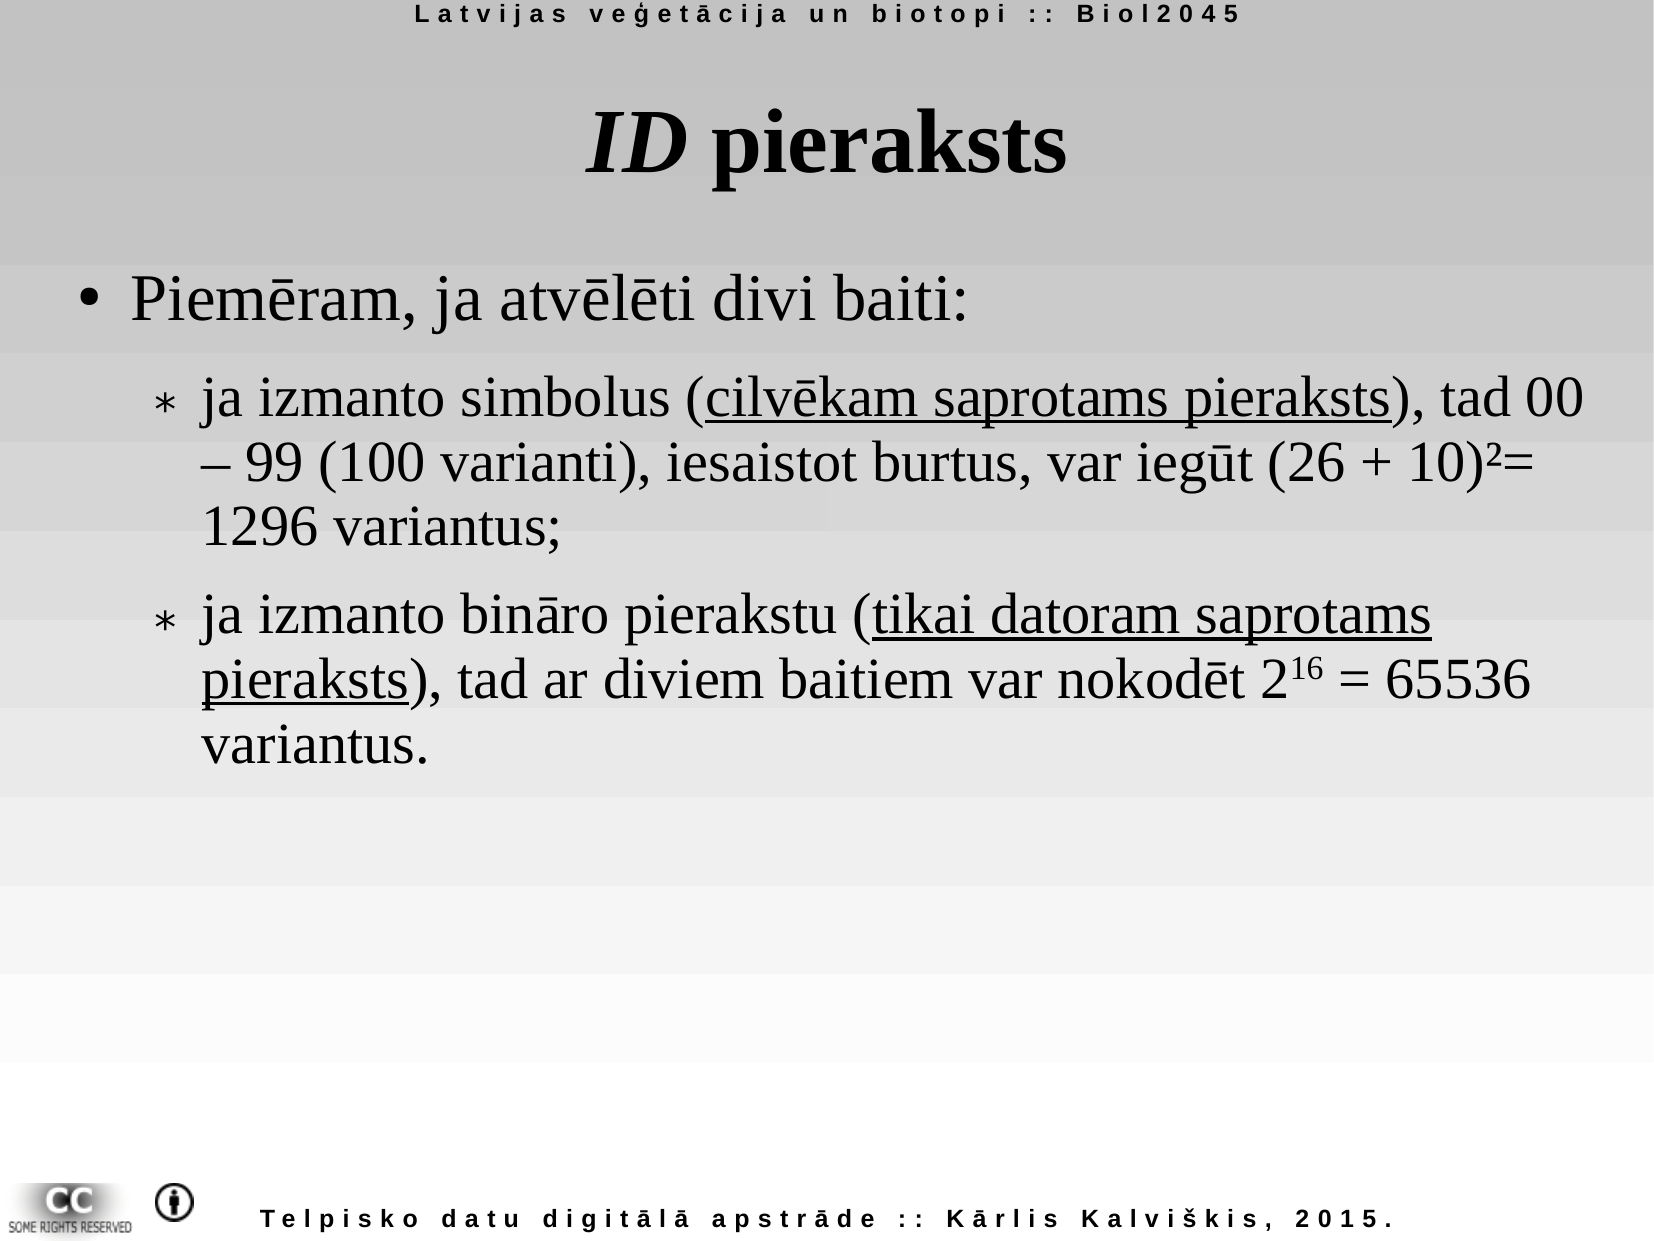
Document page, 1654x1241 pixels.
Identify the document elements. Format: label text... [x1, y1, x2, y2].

list Piemēram, ja atvēlēti divi baiti: ja izmanto simbolus (cilvēkam saprotams pieraksts), tad 00 – 99 (100 varianti), iesaistot burtus, var iegūt (26 + 10)²= 1296 variantus; ja izmanto bināro pierakstu (tikai datoram saprotams pieraksts), tad ar diviem baitiem var nokodēt 216 = 65536 variantus. [59, 261, 1596, 1175]
picture [0, 0, 1654, 1241]
title ID pieraksts [59, 37, 1596, 246]
